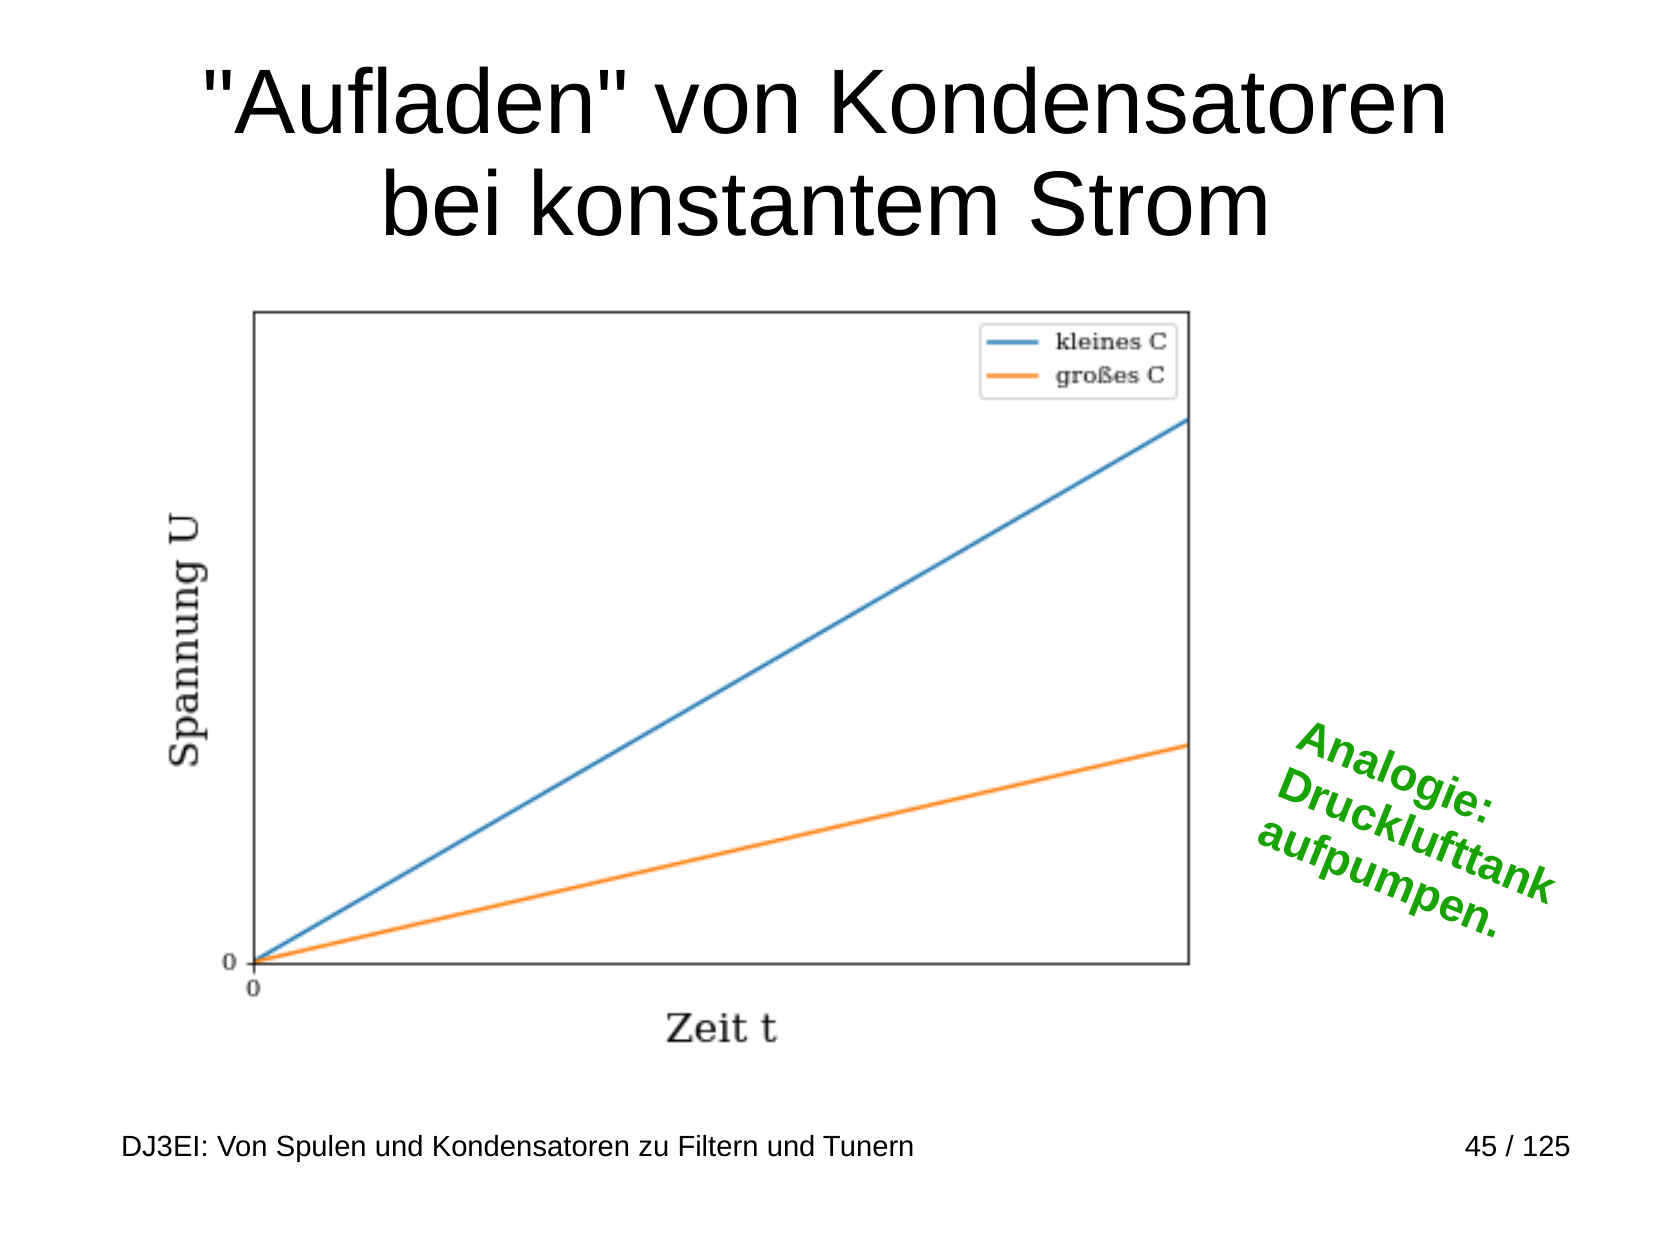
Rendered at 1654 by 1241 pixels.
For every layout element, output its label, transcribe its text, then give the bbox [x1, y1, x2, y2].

picture [153, 295, 1205, 1069]
title "Aufladen" von Kondensatoren bei konstantem Strom [82, 49, 1571, 257]
text_box Analogie: Drucklufttank aufpumpen. [1231, 696, 1611, 989]
